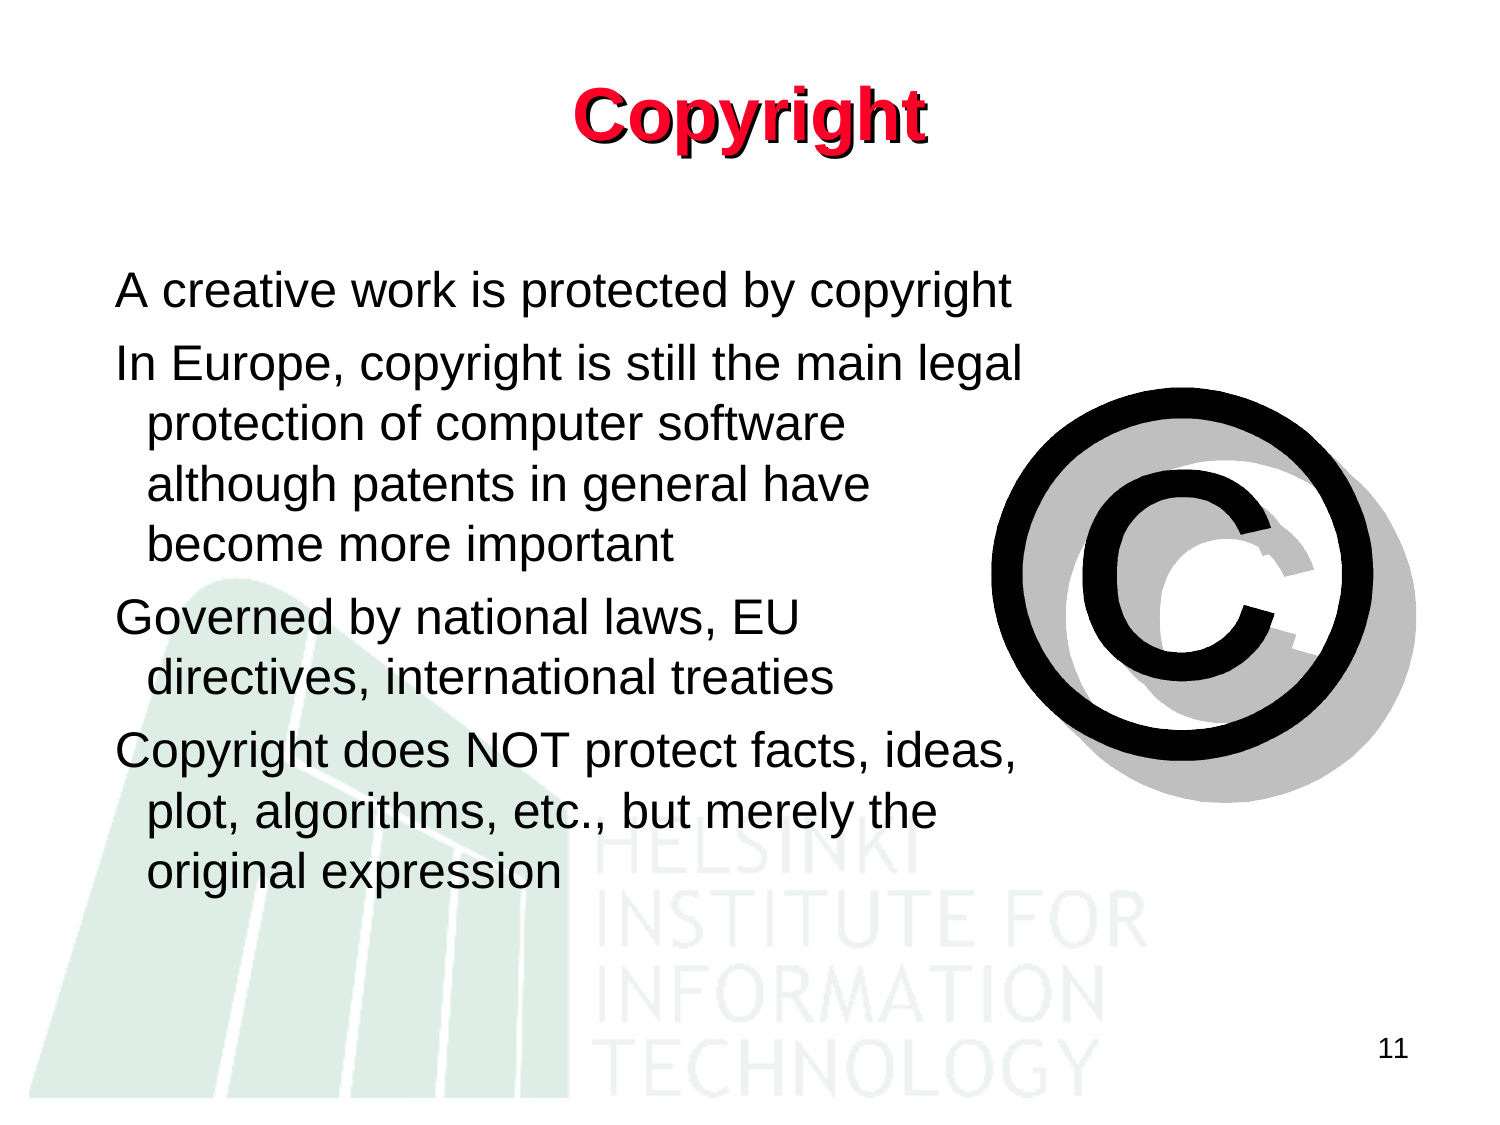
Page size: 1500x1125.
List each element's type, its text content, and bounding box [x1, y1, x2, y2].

title Copyright [99, 61, 1401, 175]
list A creative work is protected by copyright In Europe, copyright is still the main legal protection of computer software although patents in general have become more important Governed by national laws, EU directives, international treaties Copyright does NOT protect facts, ideas, plot, algorithms, etc., but merely the original expression [99, 249, 1045, 1051]
chart [962, 387, 1435, 803]
